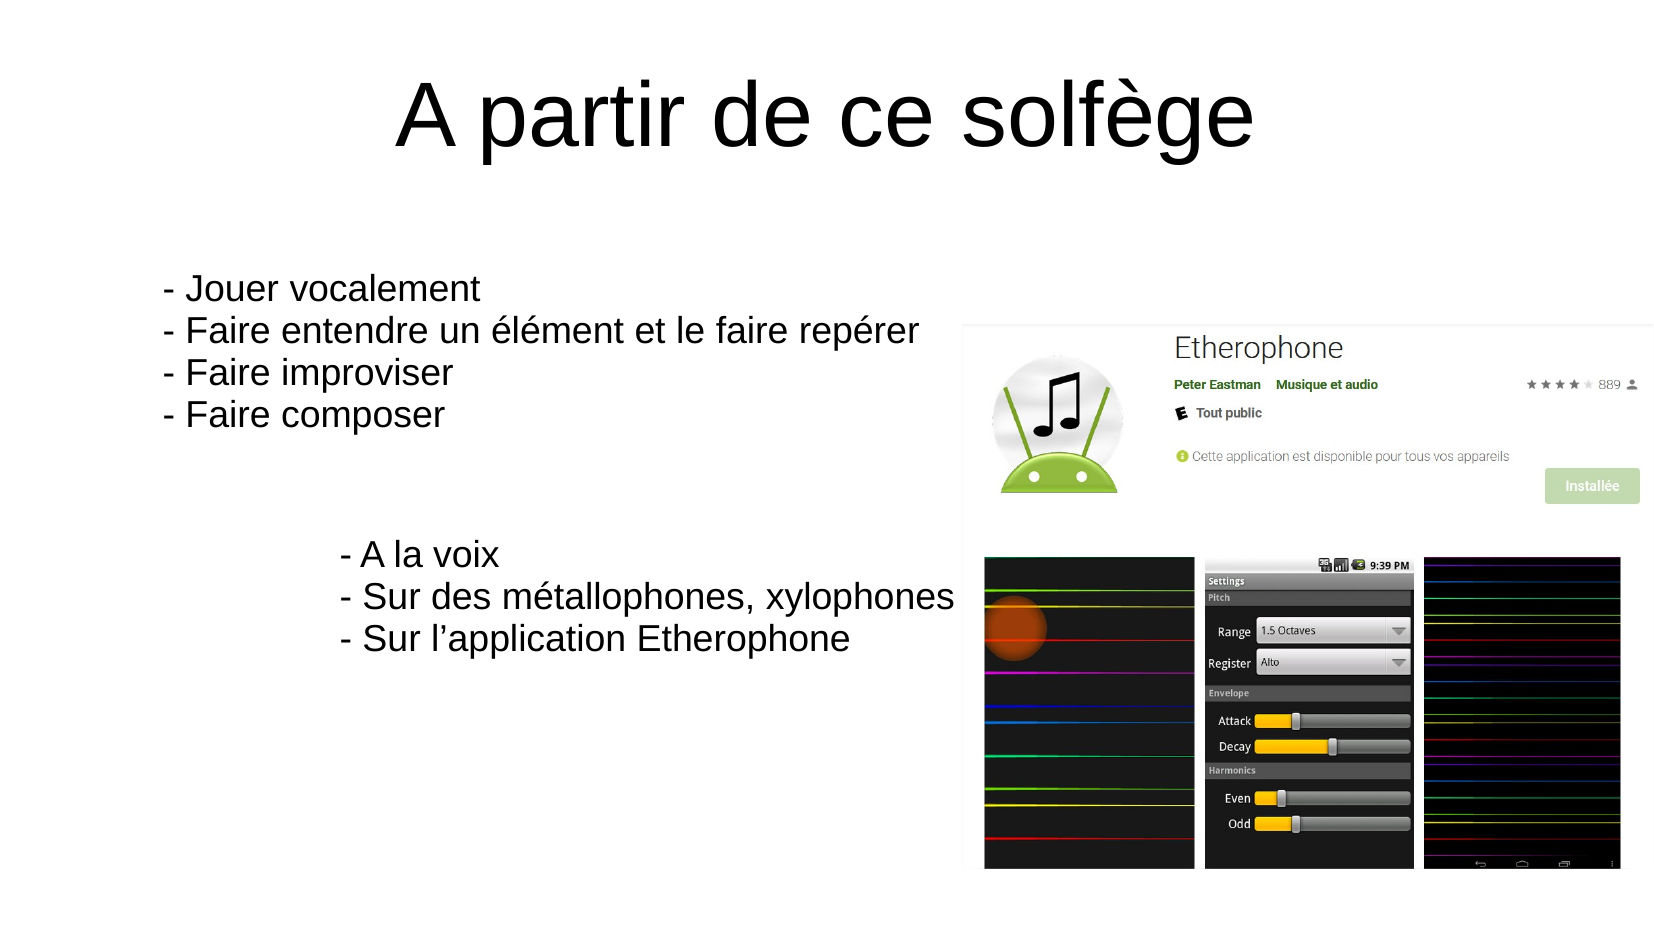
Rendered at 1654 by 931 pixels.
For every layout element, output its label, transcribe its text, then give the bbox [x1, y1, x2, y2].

text_box - Jouer vocalement - Faire entendre un élément et le faire repérer - Faire improviser - Faire composer [147, 260, 1182, 443]
text_box - A la voix - Sur des métallophones, xylophones - Sur l’application Etherophone [324, 525, 962, 709]
title A partir de ce solfège [82, 37, 1571, 193]
picture [962, 324, 1654, 869]
